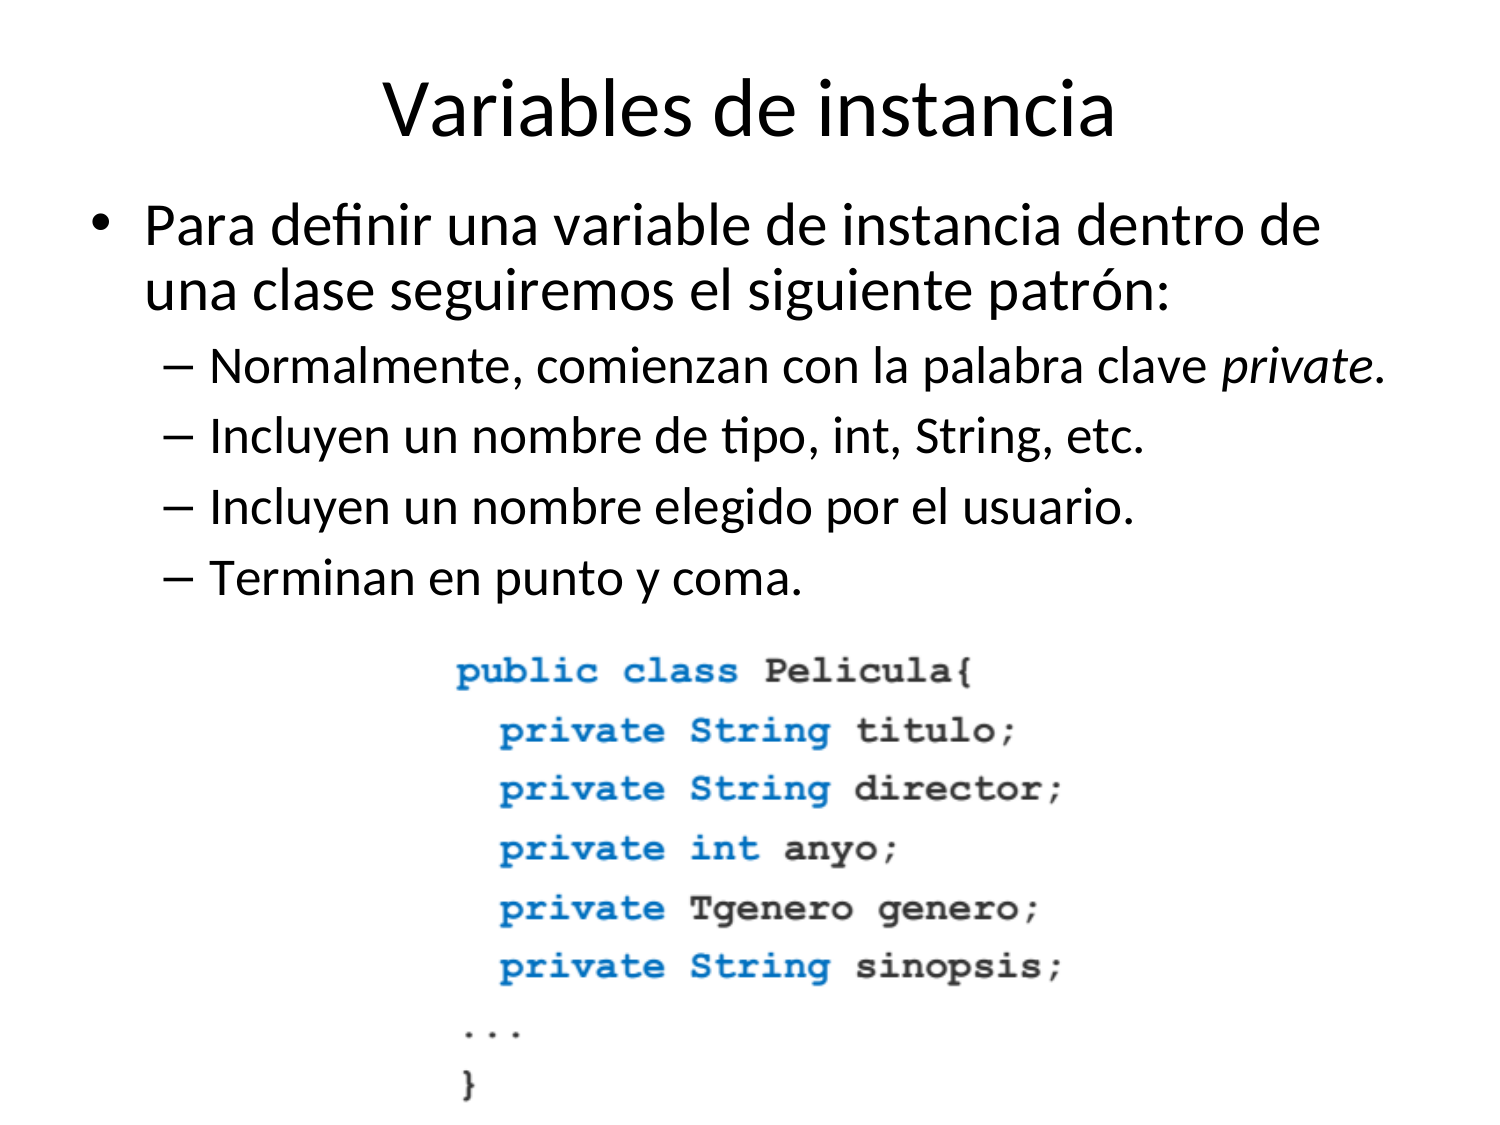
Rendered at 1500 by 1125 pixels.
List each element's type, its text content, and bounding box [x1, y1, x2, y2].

picture [413, 633, 1111, 1113]
title Variables de instancia [75, 45, 1426, 161]
list Para definir una variable de instancia dentro de una clase seguiremos el siguiente patrón: Normalmente, comienzan con la palabra clave private. Incluyen un nombre de tipo, int, String, etc. Incluyen un nombre elegido por el usuario. Terminan en punto y coma. [75, 184, 1426, 634]
